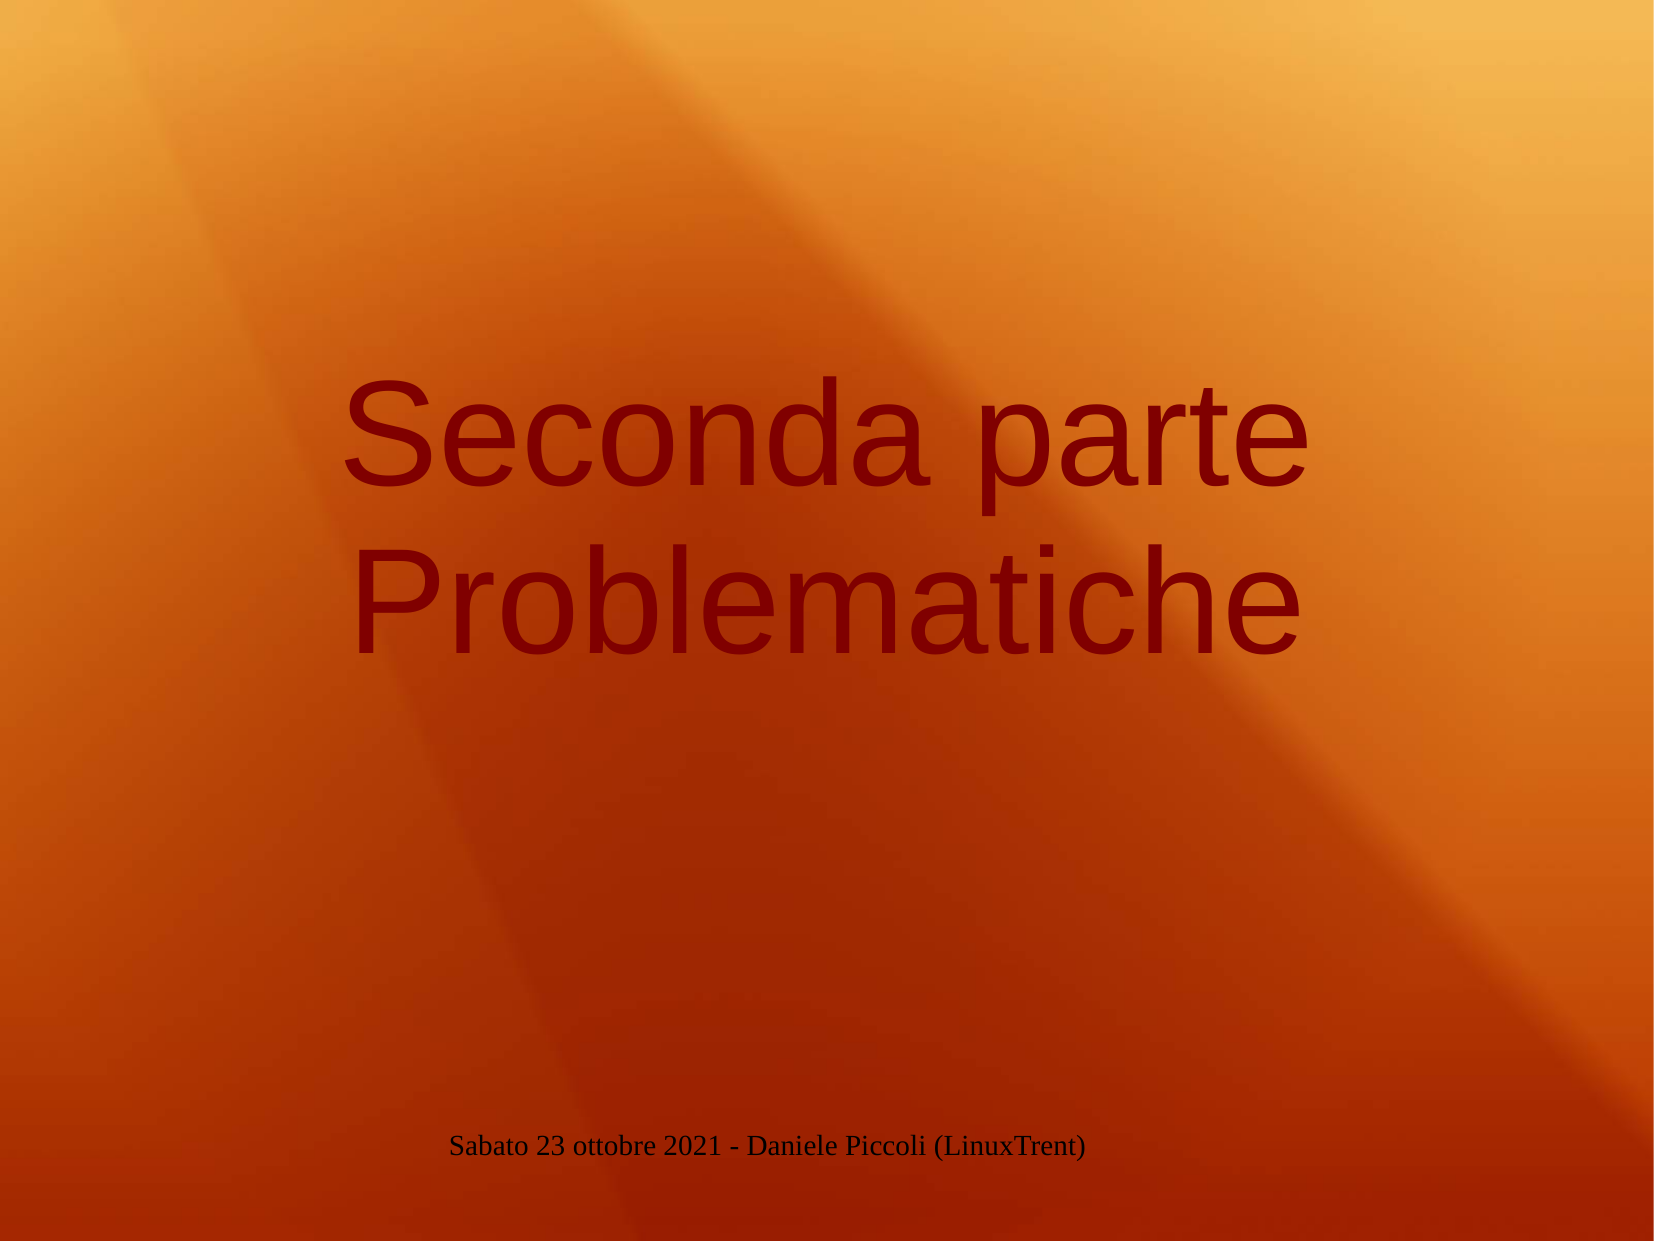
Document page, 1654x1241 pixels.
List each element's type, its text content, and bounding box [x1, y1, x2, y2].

picture [0, 0, 1654, 1241]
title Seconda parte Problematiche [82, 349, 1571, 686]
